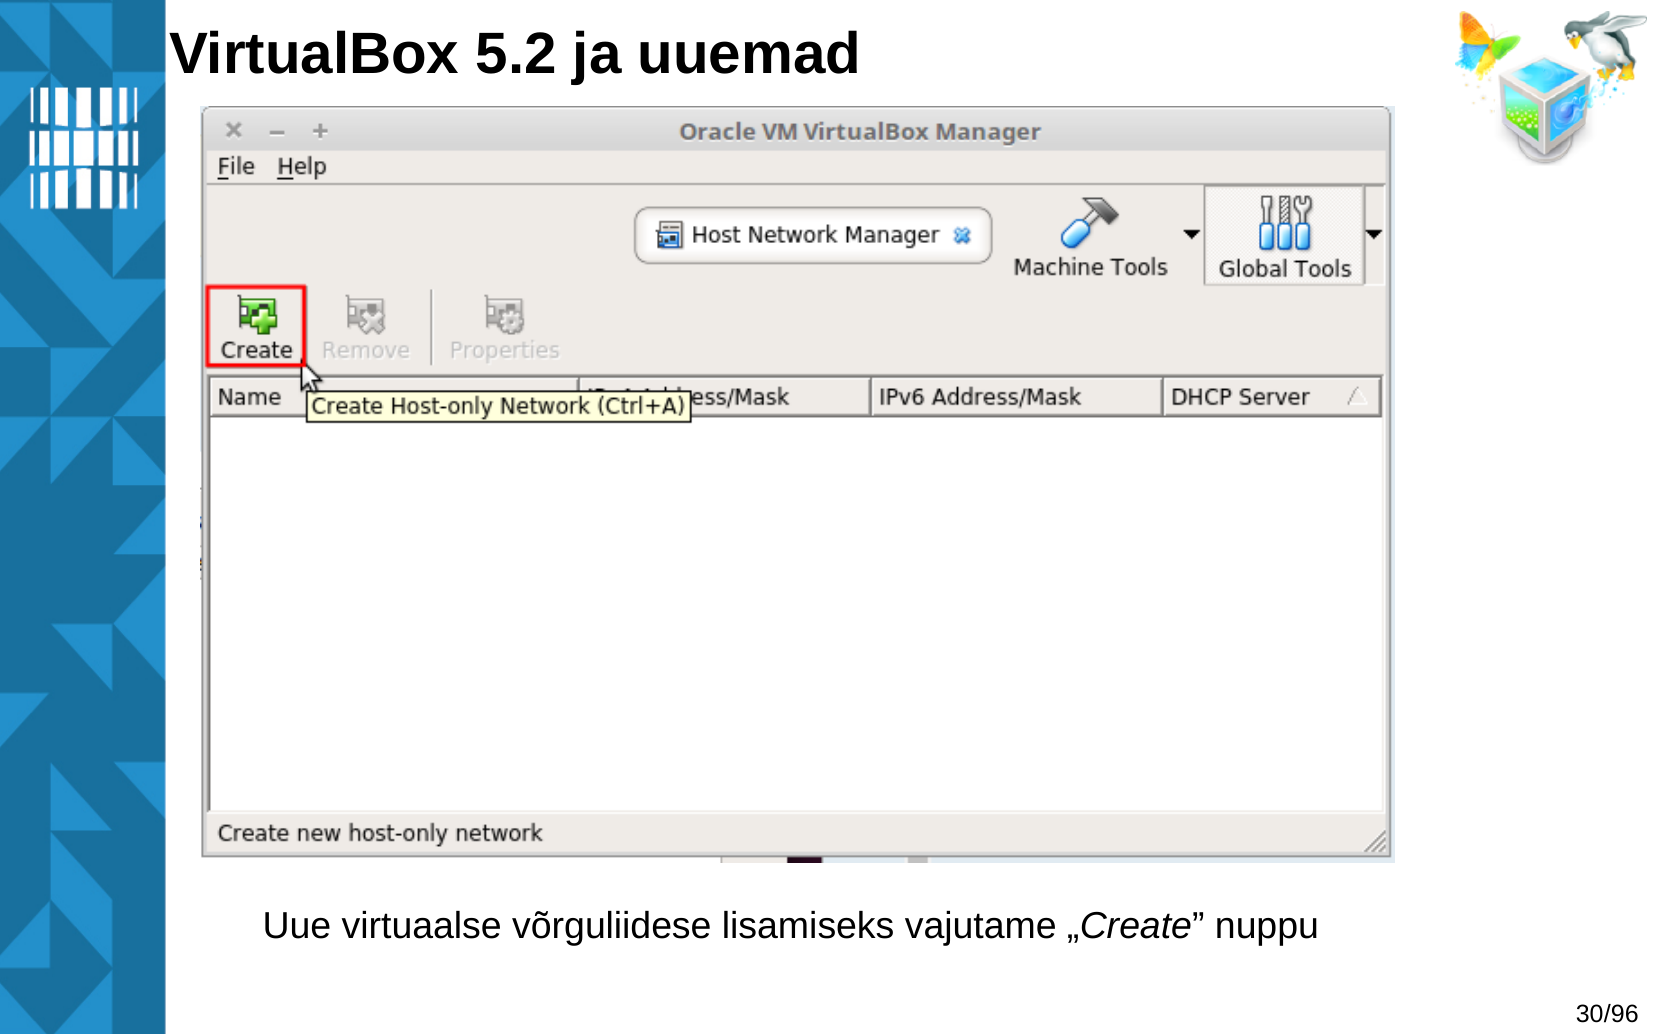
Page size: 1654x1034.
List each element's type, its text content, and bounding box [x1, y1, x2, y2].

text_box Uue virtuaalse võrguliidese lisamiseks vajutame „Create” nuppu [248, 897, 1371, 969]
picture [200, 106, 1395, 863]
title VirtualBox 5.2 ja uuemad [169, 11, 1571, 95]
picture [1452, 7, 1653, 166]
